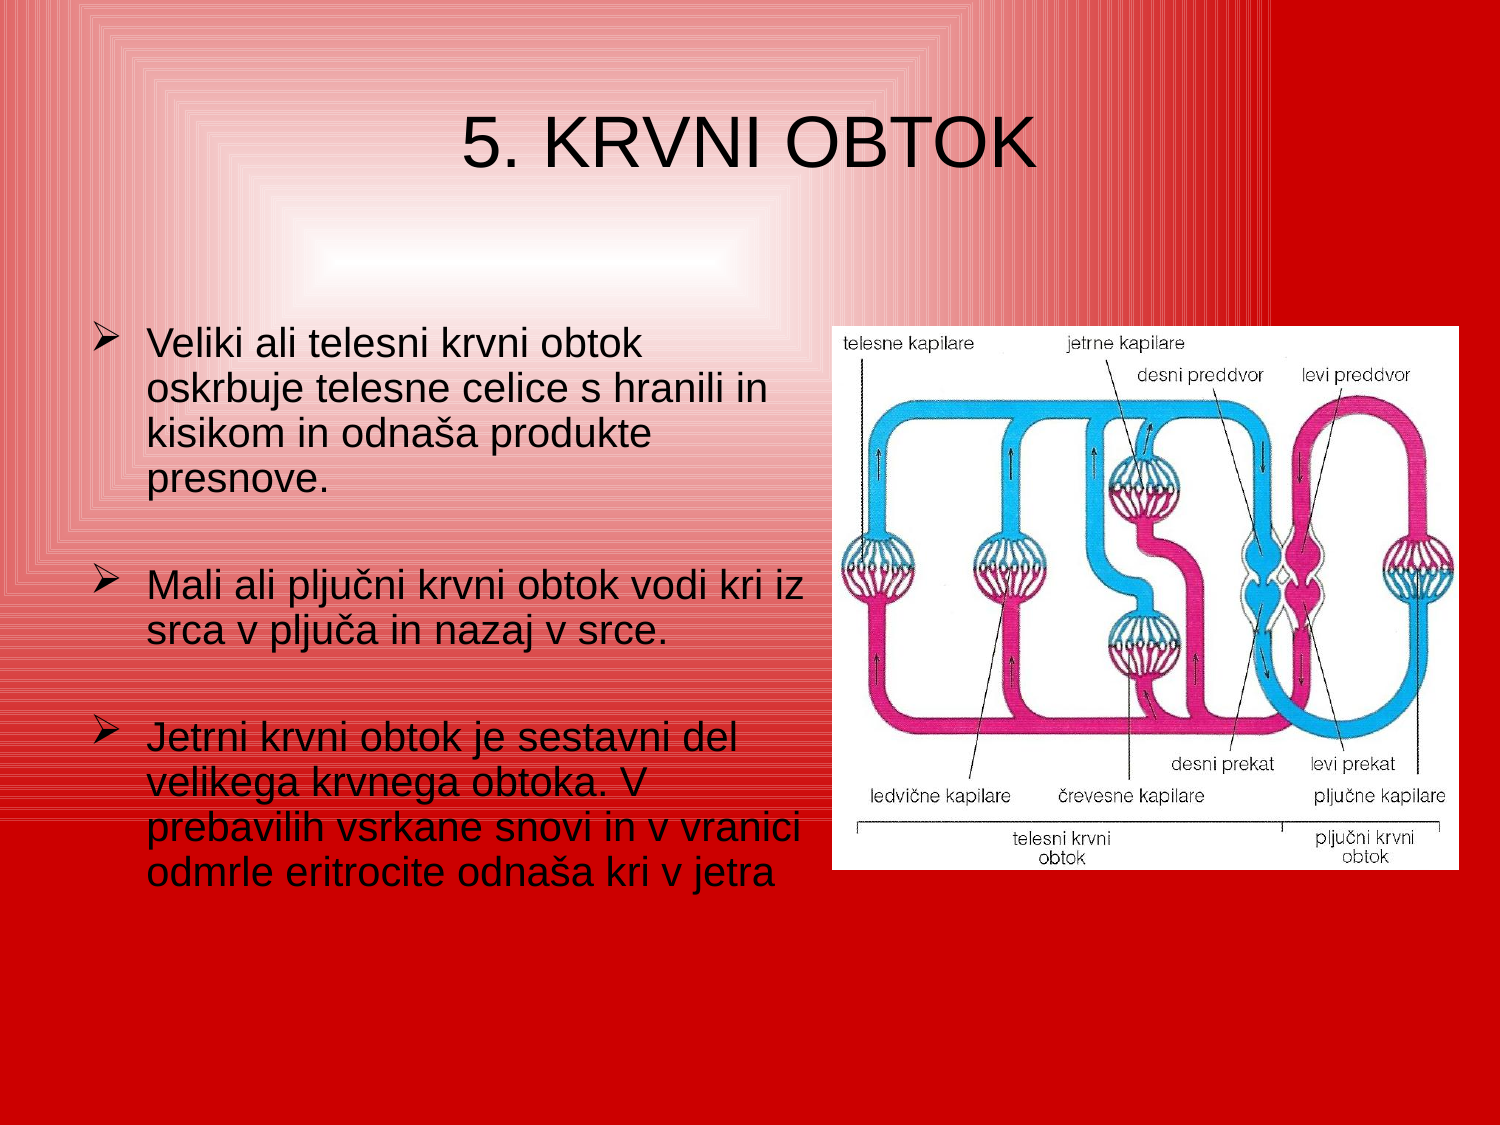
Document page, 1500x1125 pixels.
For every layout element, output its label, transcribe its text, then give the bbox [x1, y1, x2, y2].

title 5. KRVNI OBTOK [75, 45, 1425, 233]
list Veliki ali telesni krvni obtok oskrbuje telesne celice s hranili in kisikom in odnaša produkte presnove. Mali ali pljučni krvni obtok vodi kri iz srca v pljuča in nazaj v srce. Jetrni krvni obtok je sestavni del velikega krvnega obtoka. V prebavilih vsrkane snovi in v vranici odmrle eritrocite odnaša kri v jetra [75, 314, 821, 965]
picture [832, 326, 1459, 871]
